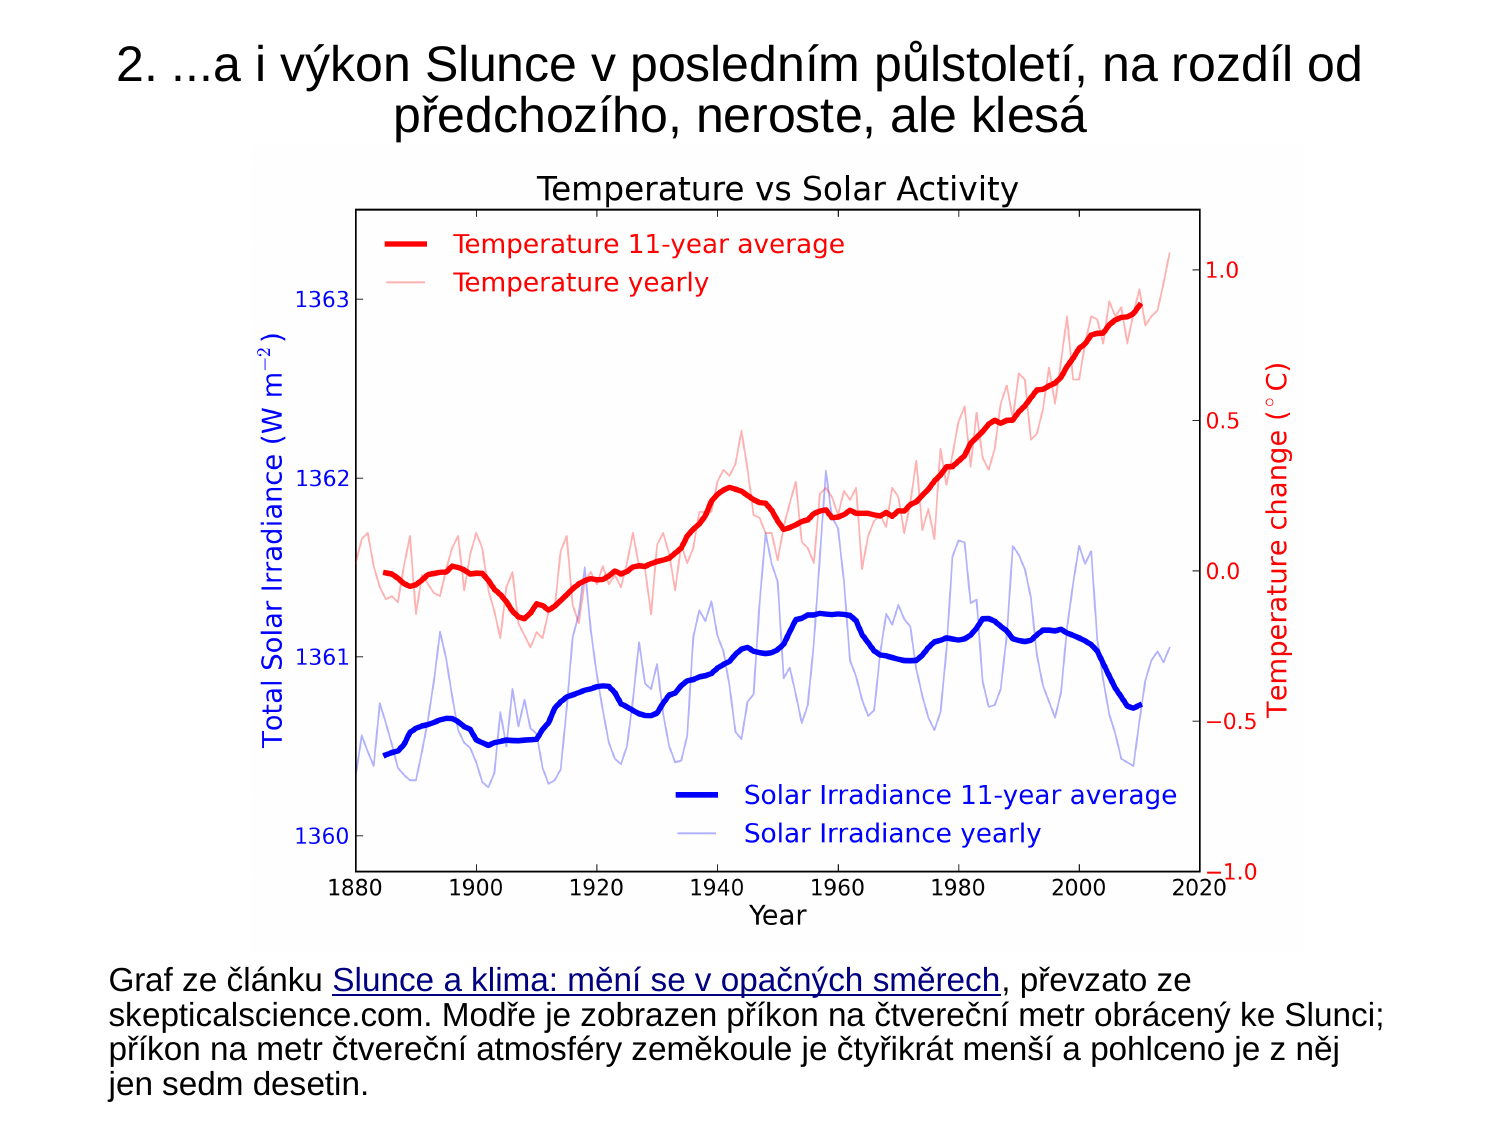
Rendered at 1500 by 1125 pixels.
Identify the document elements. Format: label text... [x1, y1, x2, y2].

list Graf ze článku Slunce a klima: mění se v opačných směrech, převzato ze skepticalscience.com. Modře je zobrazen příkon na čtvereční metr obrácený ke Slunci; příkon na metr čtvereční atmosféry zeměkoule je čtyřikrát menší a pohlceno je z něj jen sedm desetin. [52, 964, 1394, 1106]
title 2. ...a i výkon Slunce v posledním půlstoletí, na rozdíl od předchozího, neroste, ale klesá [79, 37, 1402, 146]
picture [250, 145, 1305, 952]
